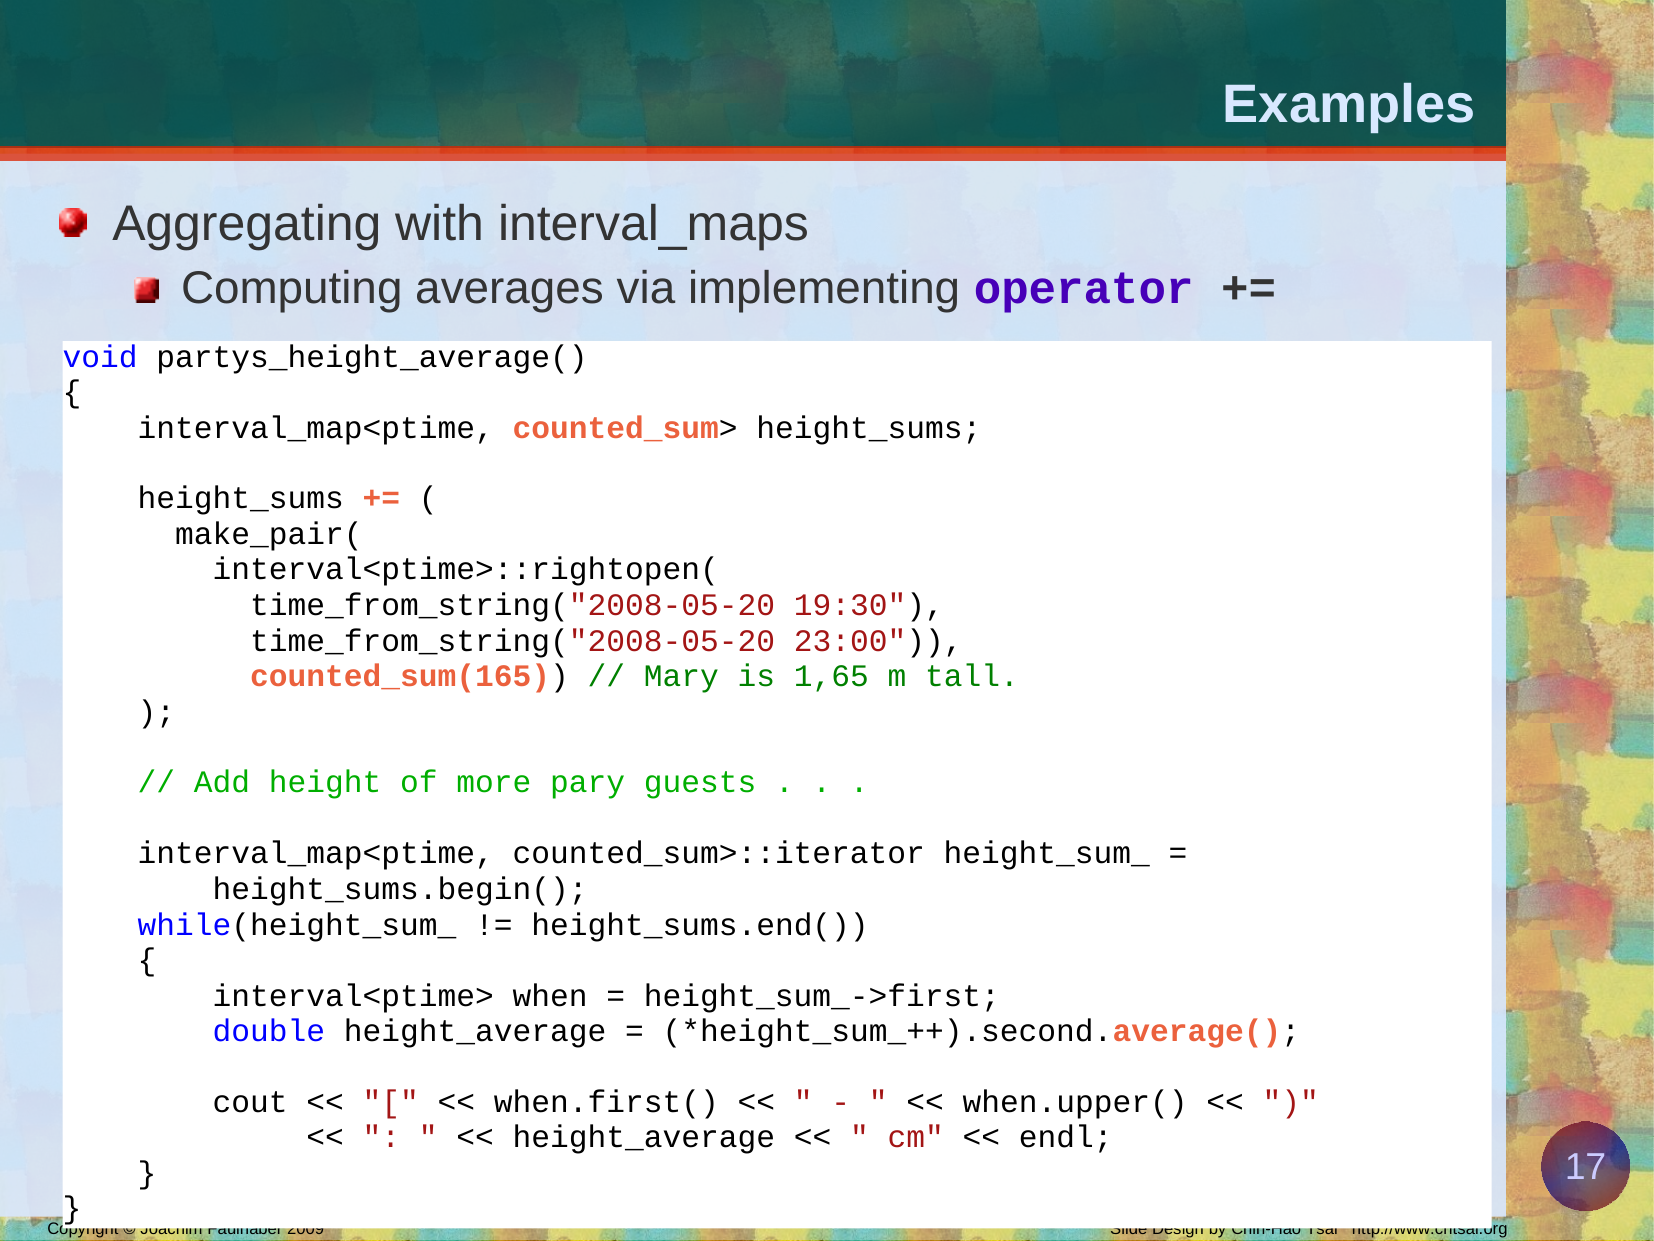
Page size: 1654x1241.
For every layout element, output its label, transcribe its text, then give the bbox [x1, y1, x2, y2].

title Examples [29, 59, 1477, 148]
text_box void partys_height_average() { interval_map<ptime, counted_sum> height_sums; height_sums += ( make_pair( interval<ptime>::rightopen( time_from_string("2008-05-20 19:30"), time_from_string("2008-05-20 23:00")), counted_sum(165)) // Mary is 1,65 m tall. ); // Add height of more pary guests . . . interval_map<ptime, counted_sum>::iterator height_sum_ = height_sums.begin(); while(height_sum_ != height_sums.end()) { interval<ptime> when = height_sum_->first; double height_average = (*height_sum_++).second.average(); cout << "[" << when.first() << " - " << when.upper() << ")" << ": " << height_average << " cm" << endl; } } [62, 341, 1492, 1194]
list Aggregating with interval_maps Computing averages via implementing operator += [59, 194, 1418, 329]
